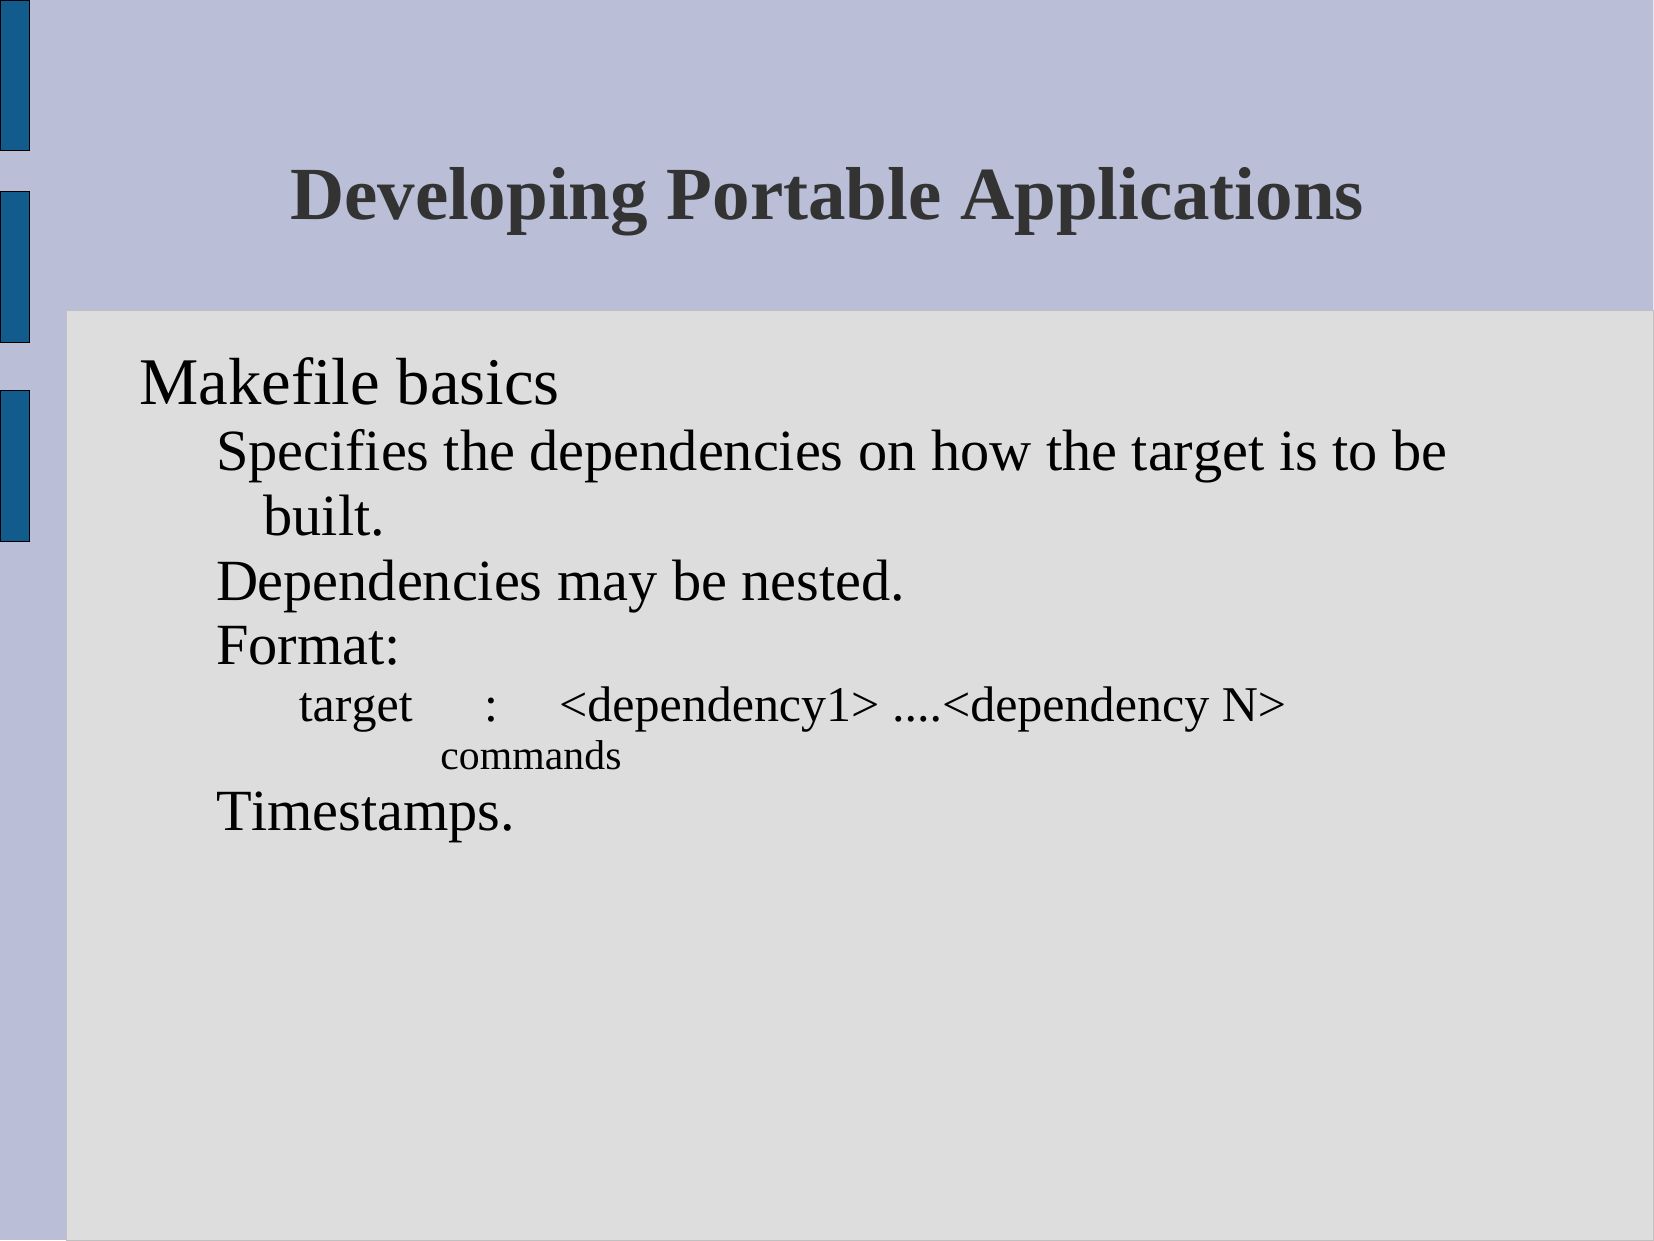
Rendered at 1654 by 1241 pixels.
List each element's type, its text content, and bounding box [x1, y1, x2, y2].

title Developing Portable Applications [121, 91, 1534, 299]
list Makefile basics Specifies the dependencies on how the target is to be built. Dependencies may be nested. Format: target : <dependency1> ....<dependency N> commands Timestamps. [121, 344, 1534, 1127]
